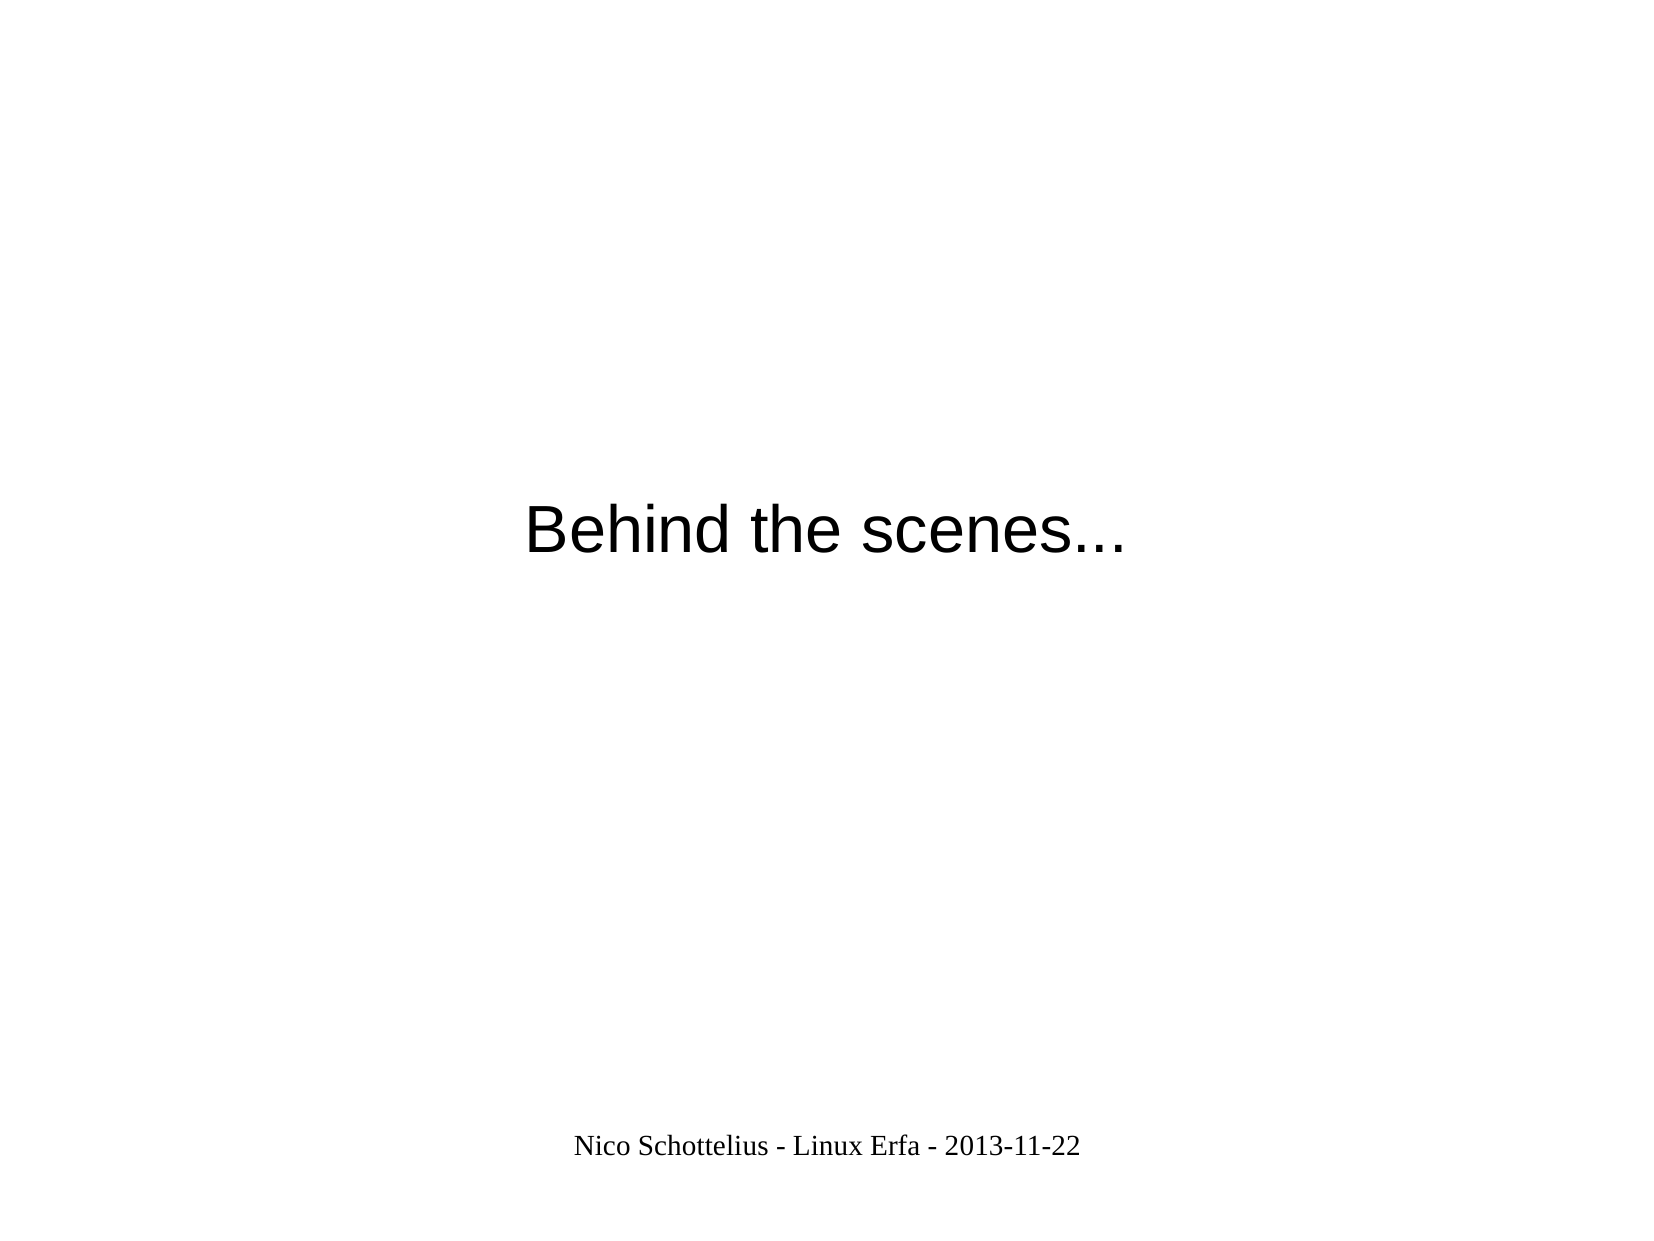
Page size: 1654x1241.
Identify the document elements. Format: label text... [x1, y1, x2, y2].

subtitle Behind the scenes... [82, 49, 1571, 1010]
